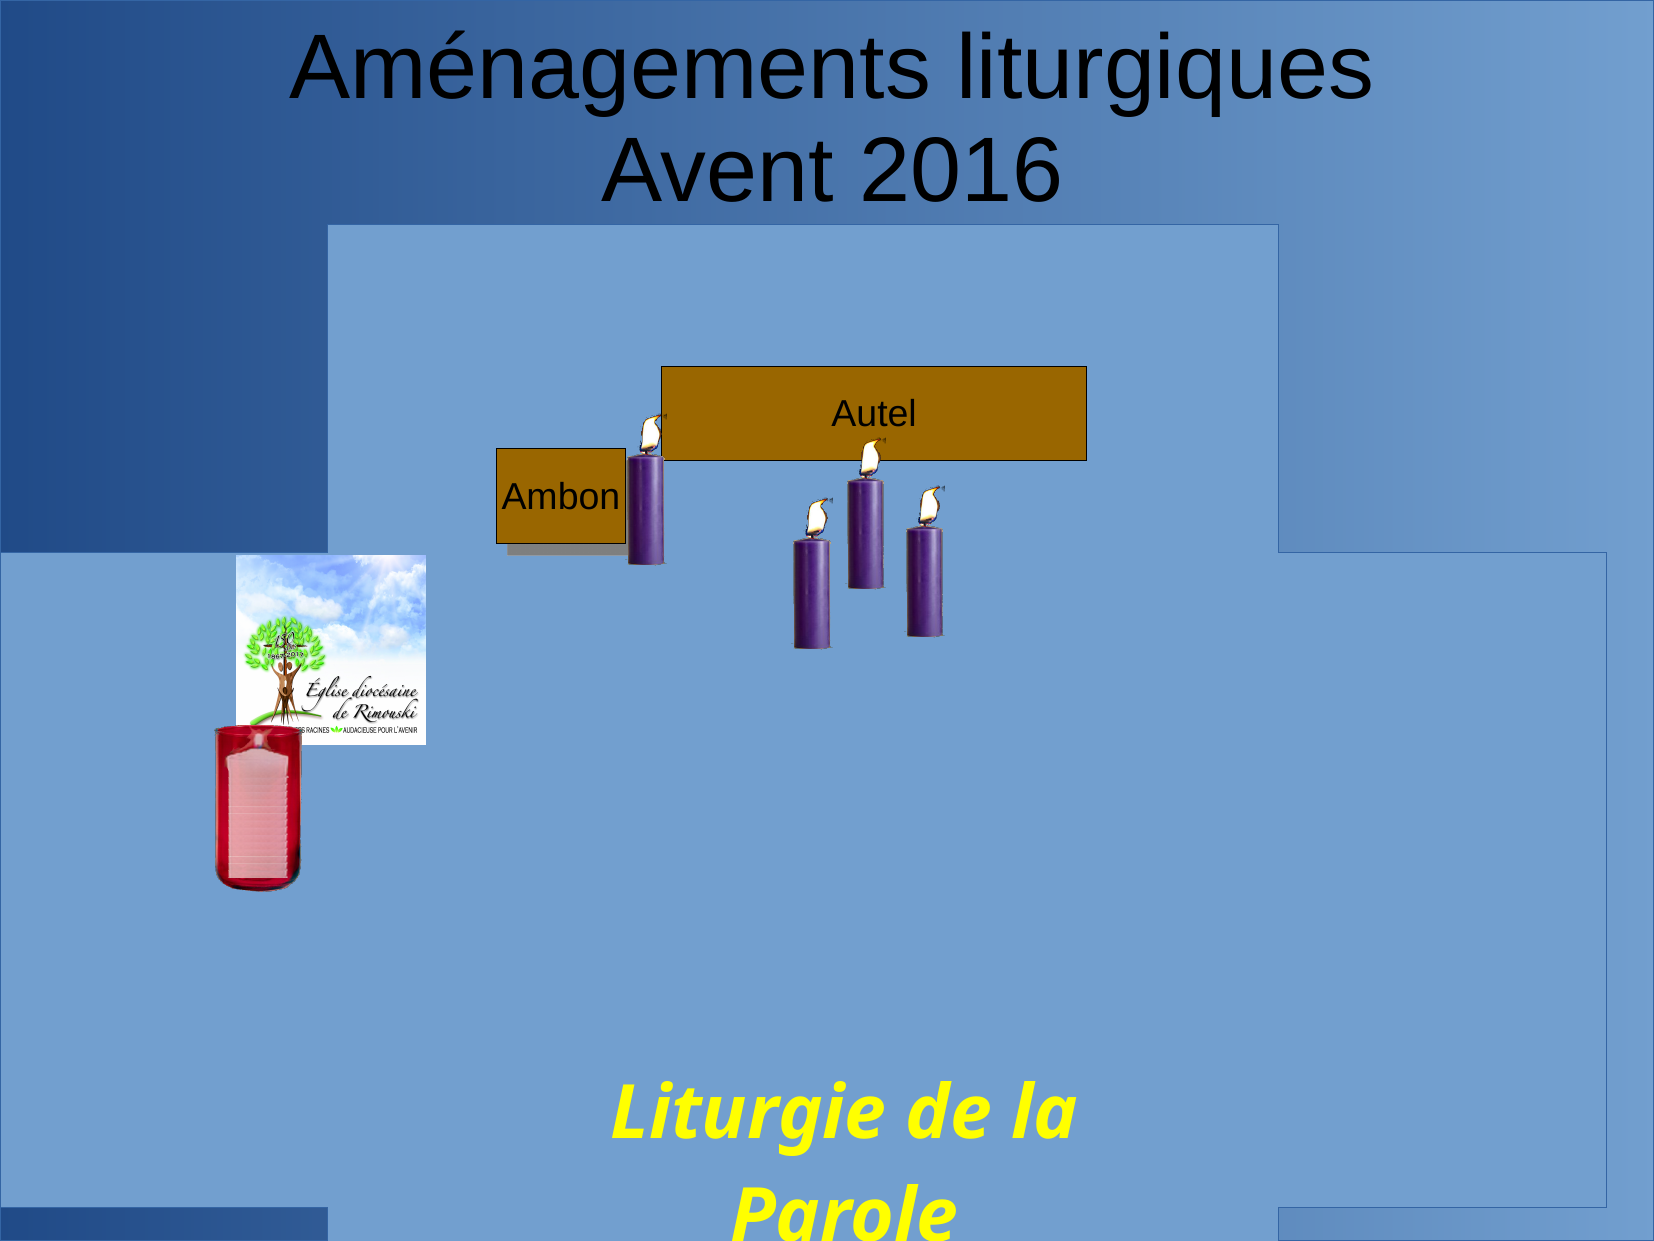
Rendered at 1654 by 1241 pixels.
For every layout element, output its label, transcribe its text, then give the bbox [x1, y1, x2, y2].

text_box [0, 225, 1607, 1241]
text_box Liturgie de la Parole Semaine 4 – 18 déc. [472, 1051, 1217, 1241]
text_box Autel [661, 366, 1087, 461]
picture [904, 484, 945, 639]
picture [791, 496, 833, 651]
title Aménagements liturgiques Avent 2016 [181, 11, 1484, 225]
picture [845, 436, 886, 592]
picture [625, 412, 667, 567]
text_box Ambon [496, 448, 625, 544]
picture [212, 555, 426, 893]
